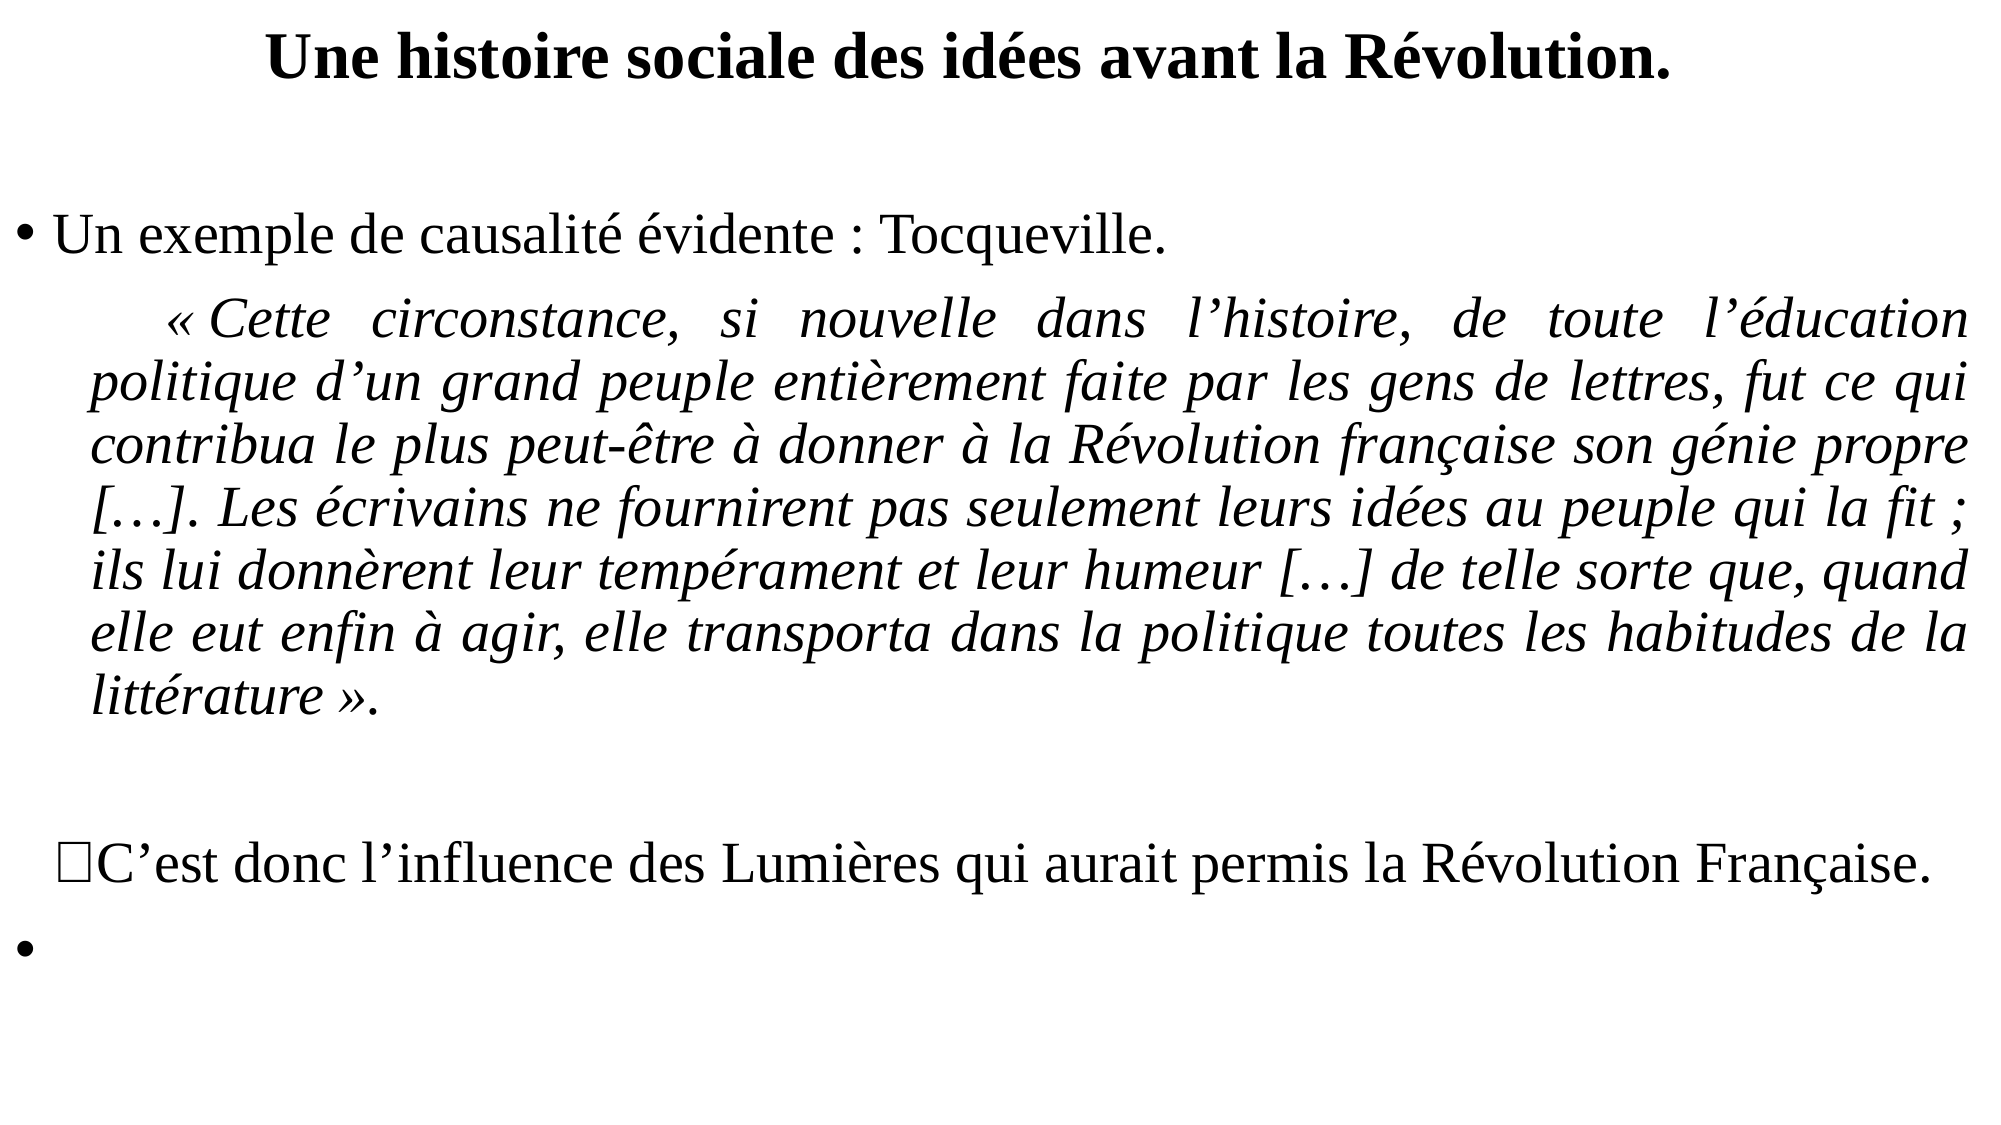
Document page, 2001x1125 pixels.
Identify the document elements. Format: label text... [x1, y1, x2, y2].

title Une histoire sociale des idées avant la Révolution. [249, 0, 1750, 114]
list Un exemple de causalité évidente : Tocqueville. « Cette circonstance, si nouvelle dans l’histoire, de toute l’éducation politique d’un grand peuple entièrement faite par les gens de lettres, fut ce qui contribua le plus peut-être à donner à la Révolution française son génie propre […]. Les écrivains ne fournirent pas seulement leurs idées au peuple qui la fit ; ils lui donnèrent leur tempérament et leur humeur […] de telle sorte que, quand elle eut enfin à agir, elle transporta dans la politique toutes les habitudes de la littérature ». C’est donc l’influence des Lumières qui aurait permis la Révolution Française. [0, 196, 1986, 1125]
